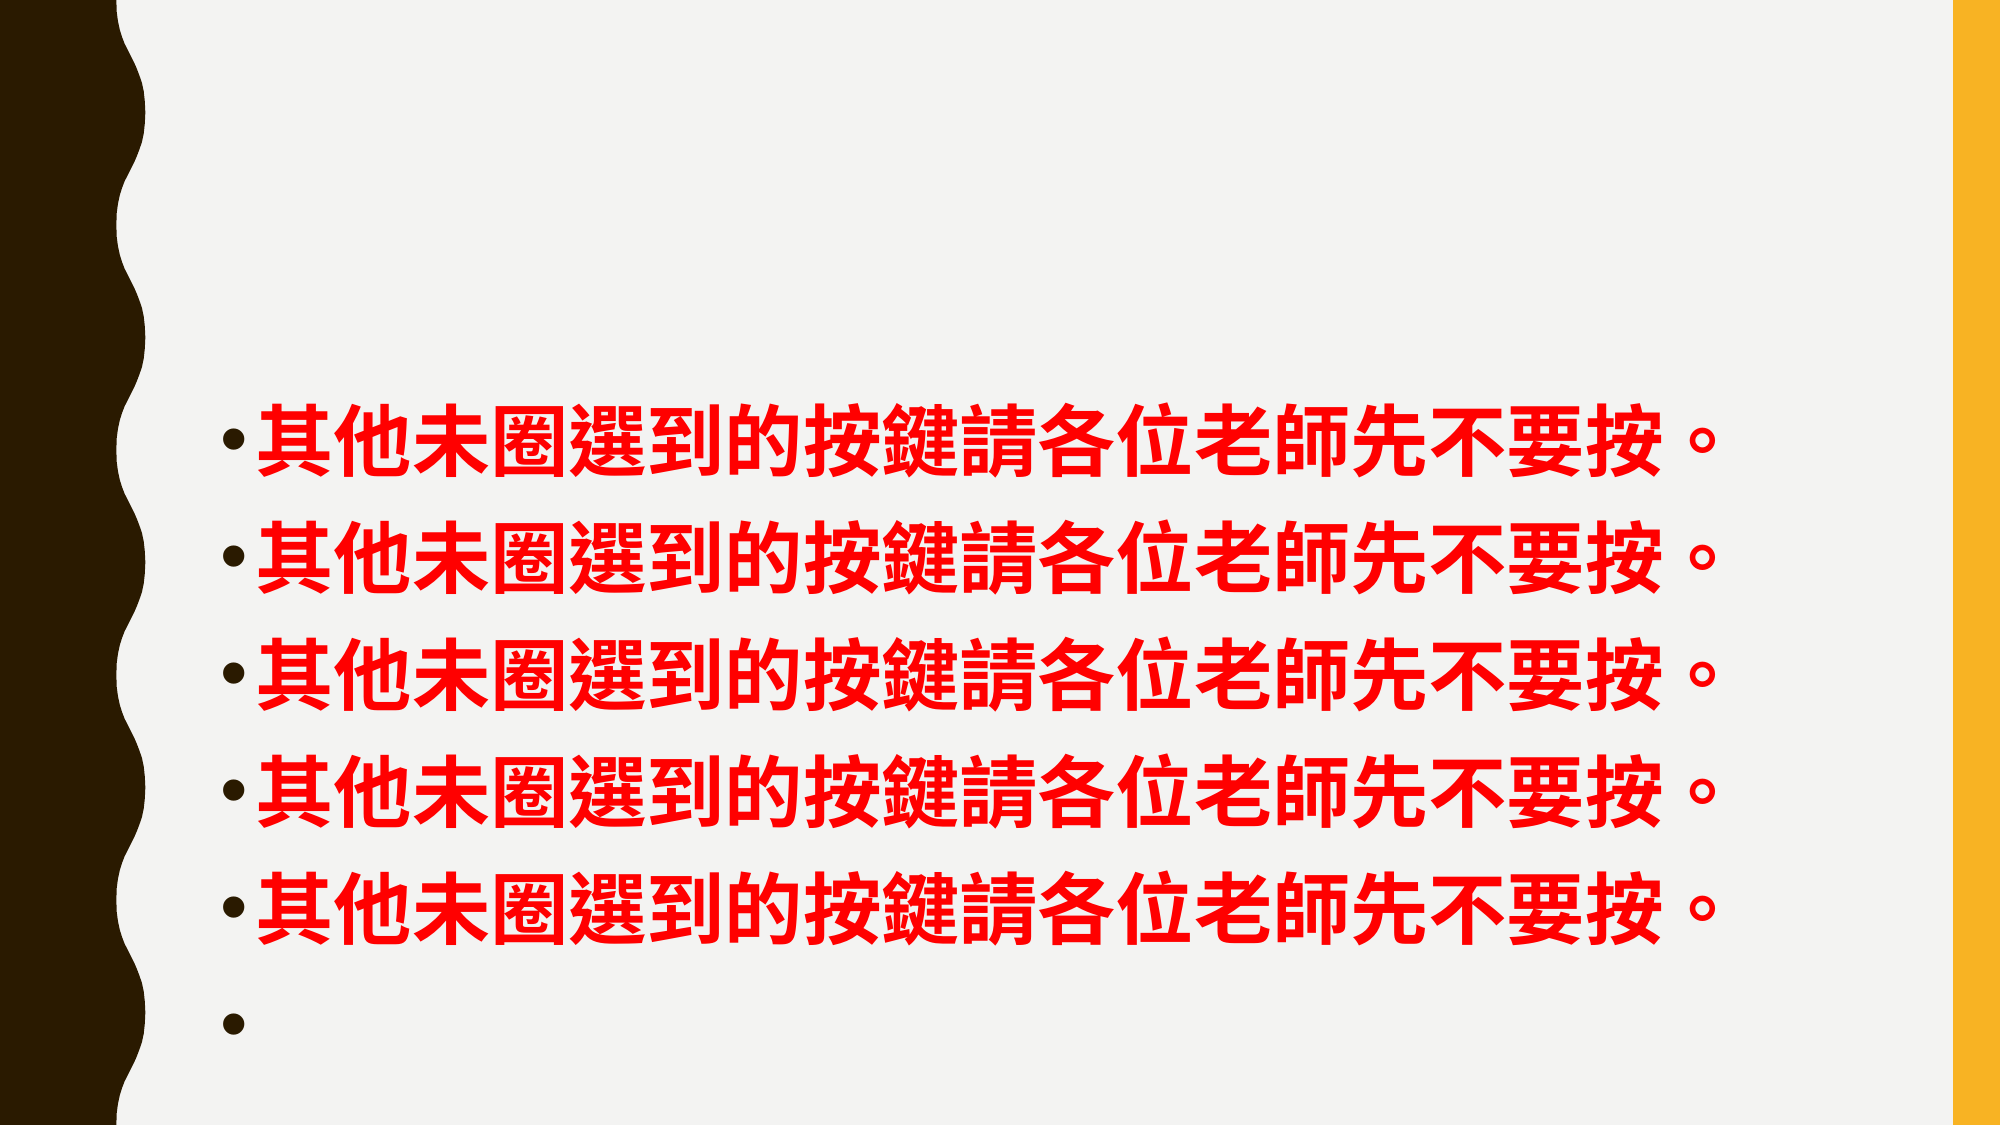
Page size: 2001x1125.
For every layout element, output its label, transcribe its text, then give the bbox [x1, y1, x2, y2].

list 其他未圈選到的按鍵請各位老師先不要按。 其他未圈選到的按鍵請各位老師先不要按。 其他未圈選到的按鍵請各位老師先不要按。 其他未圈選到的按鍵請各位老師先不要按。 其他未圈選到的按鍵請各位老師先不要按。 [205, 375, 1876, 965]
